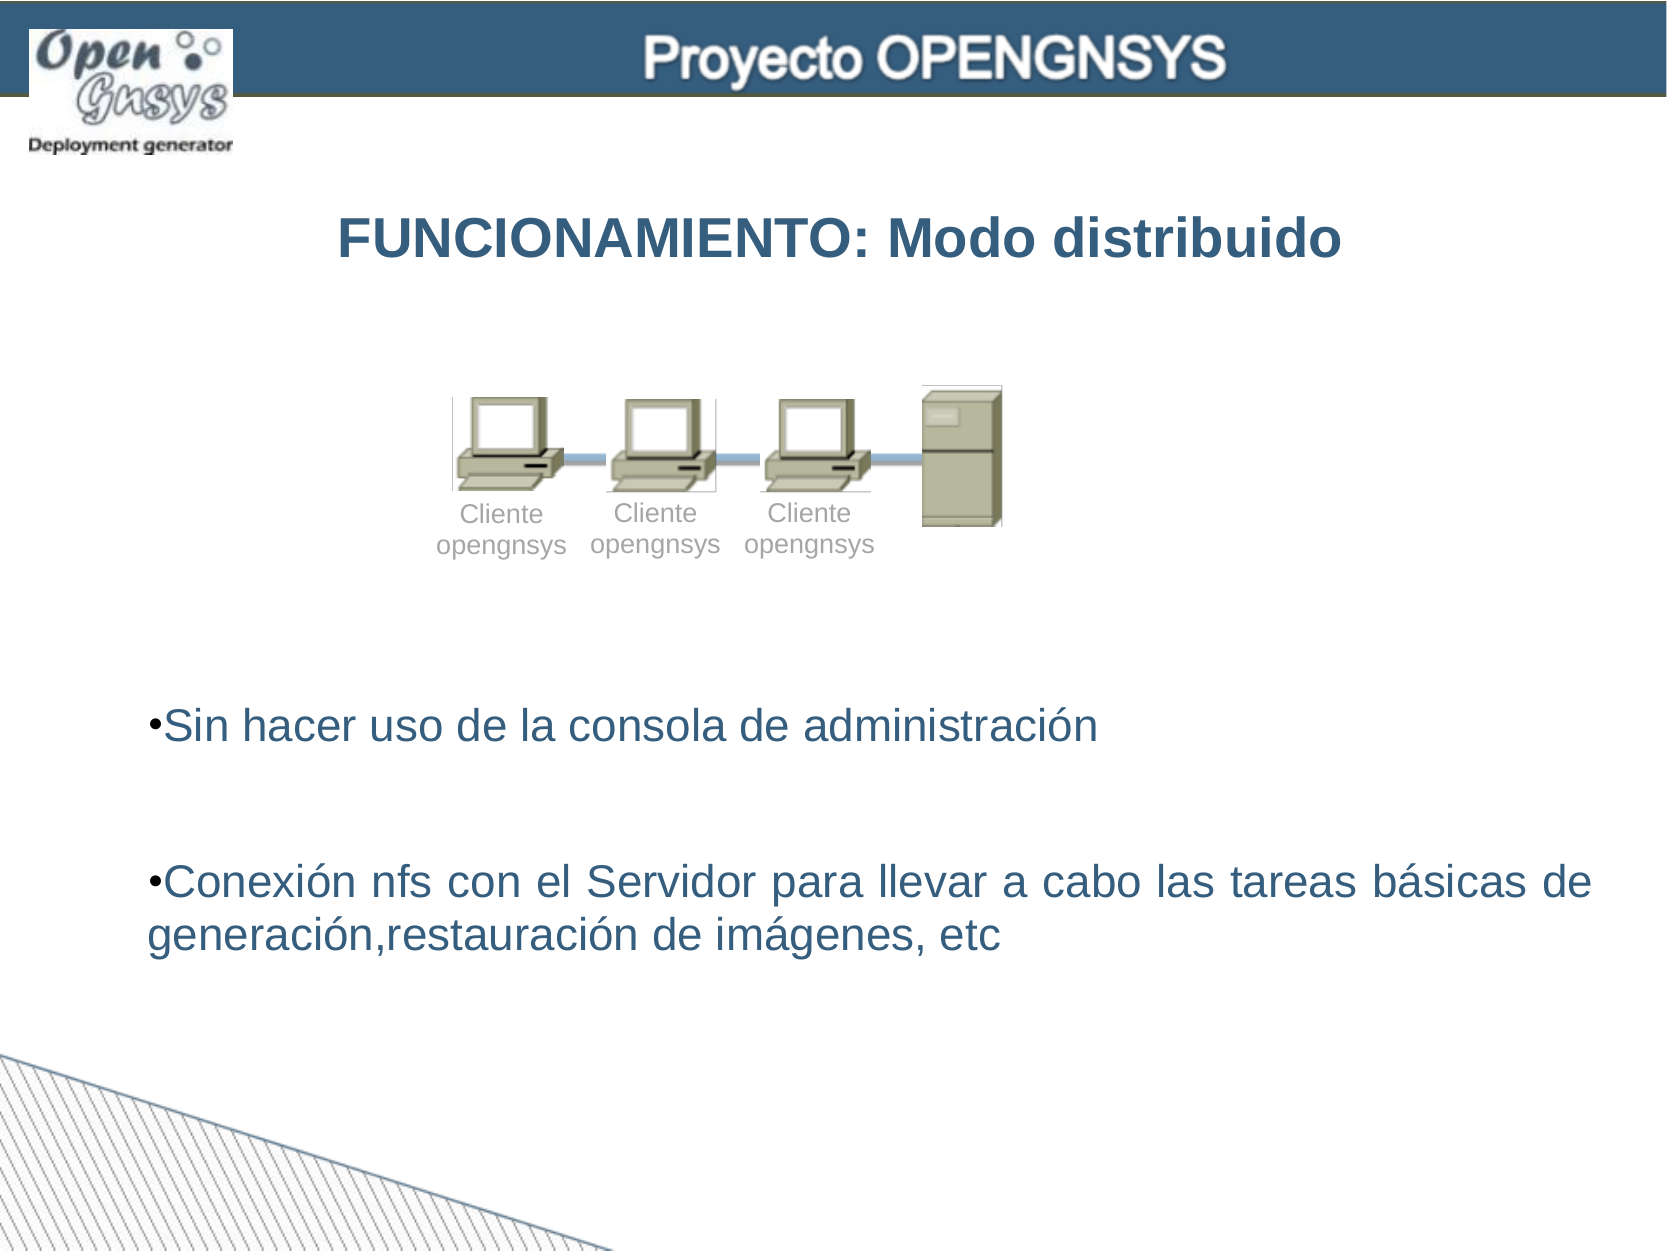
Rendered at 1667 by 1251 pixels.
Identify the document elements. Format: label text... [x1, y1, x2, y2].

picture [0, 0, 1667, 1251]
text_box Cliente opengnsys [573, 498, 727, 560]
text_box Cliente opengnsys [727, 498, 892, 560]
text_box Cliente opengnsys [419, 499, 584, 561]
text_box FUNCIONAMIENTO: Modo distribuido [14, 206, 1667, 271]
text_box Sin hacer uso de la consola de administración Conexión nfs con el Servidor para llevar a cabo las tareas básicas de generación,restauración de imágenes, etc [147, 699, 1595, 1013]
